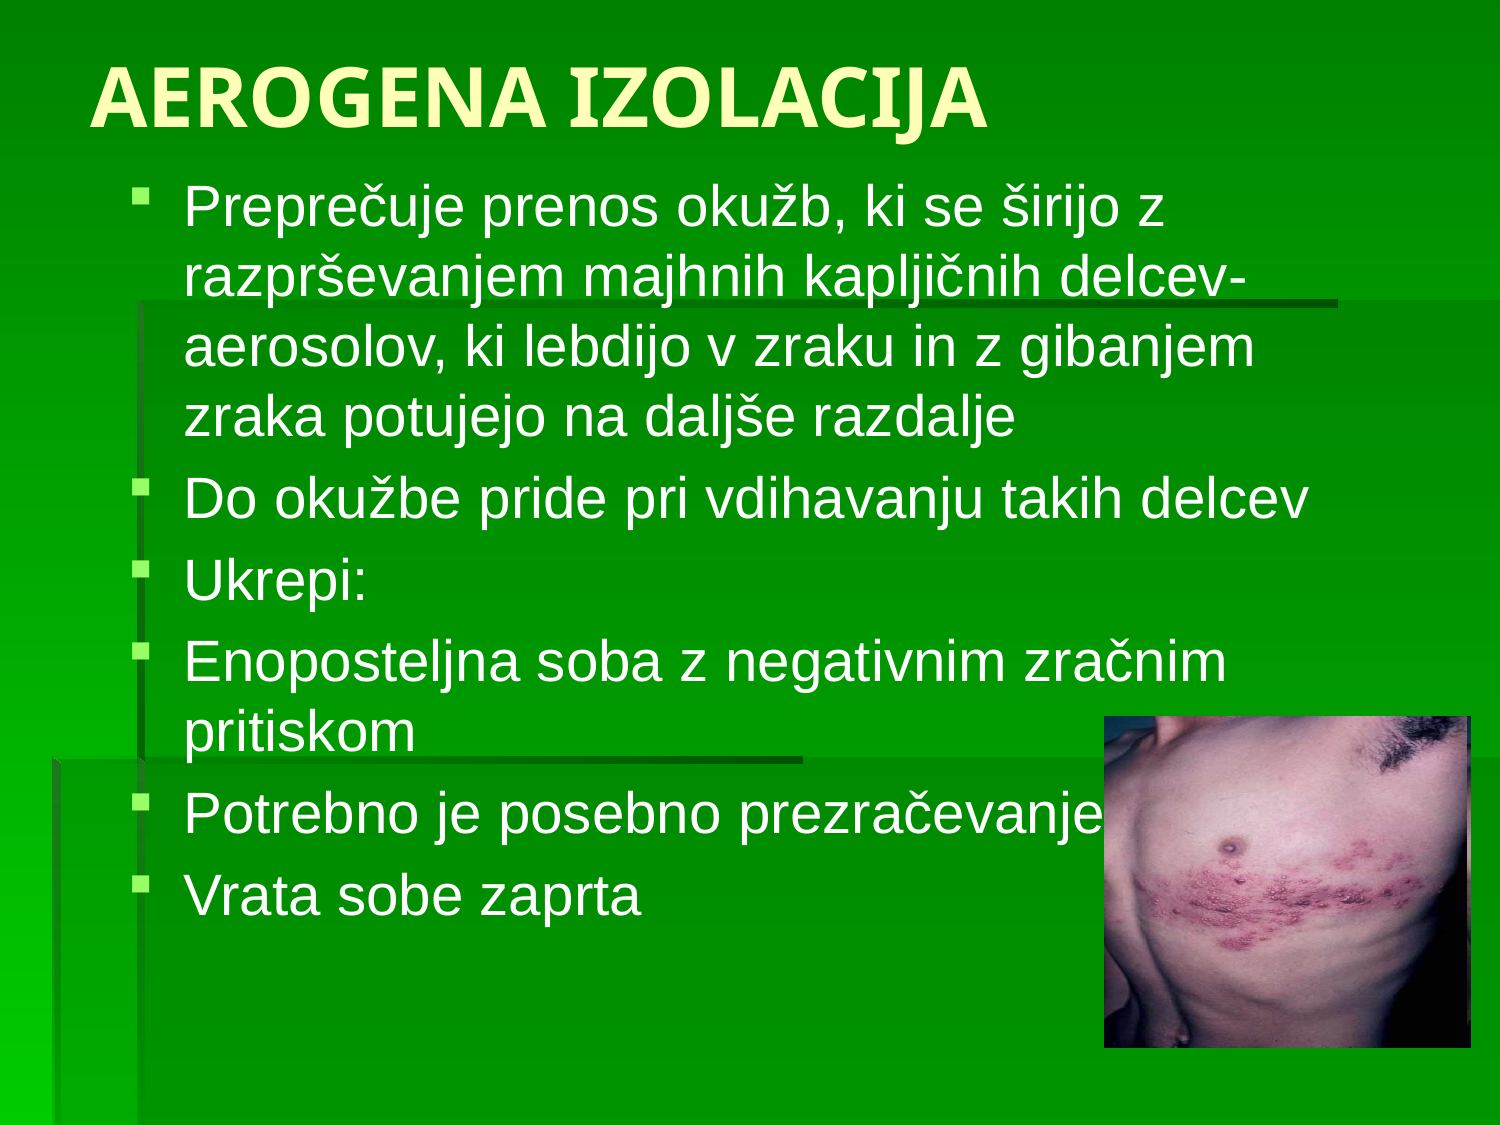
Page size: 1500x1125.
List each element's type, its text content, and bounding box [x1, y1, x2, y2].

picture [1104, 716, 1471, 1048]
title AEROGENA IZOLACIJA [75, 40, 1451, 149]
list Preprečuje prenos okužb, ki se širijo z razprševanjem majhnih kapljičnih delcev- aerosolov, ki lebdijo v zraku in z gibanjem zraka potujejo na daljše razdalje Do okužbe pride pri vdihavanju takih delcev Ukrepi: Enoposteljna soba z negativnim zračnim pritiskom Potrebno je posebno prezračevanje Vrata sobe zaprta [112, 160, 1426, 1083]
